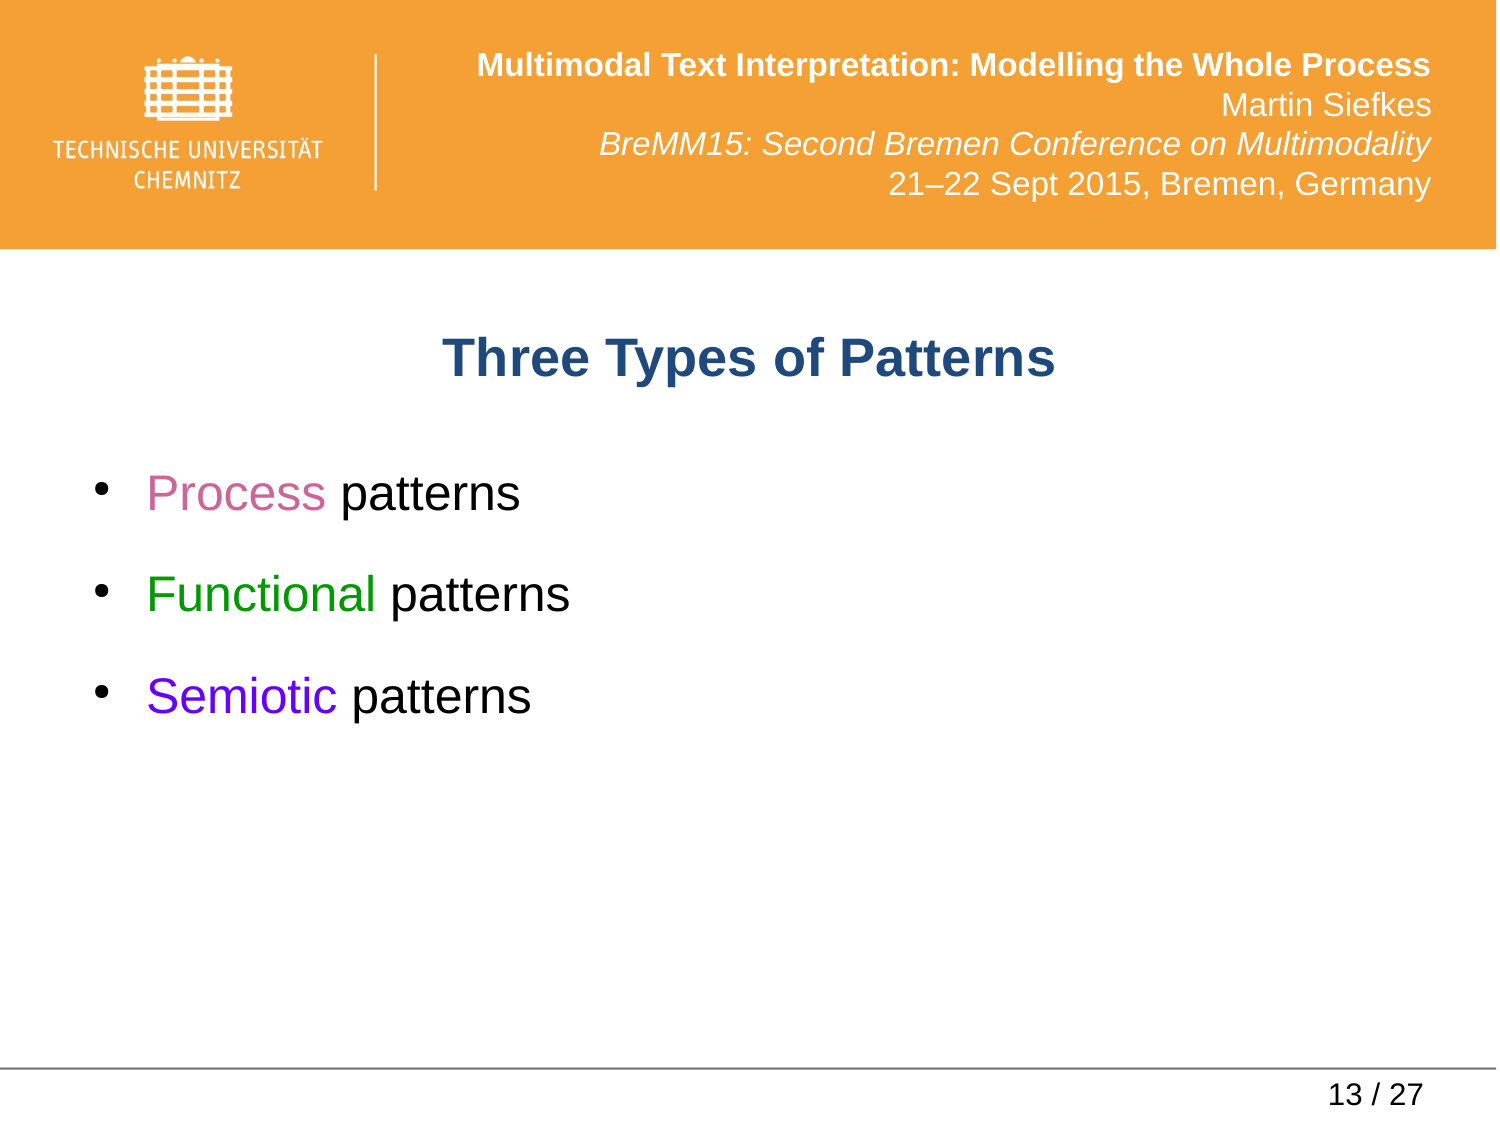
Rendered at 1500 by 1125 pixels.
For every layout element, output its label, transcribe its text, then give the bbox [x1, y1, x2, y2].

text_box Three Types of Patterns [59, 314, 1441, 449]
list [419, 45, 774, 197]
list Process patterns Functional patterns Semiotic patterns [75, 460, 1426, 1004]
text_box <Foliennummer> / 27 [1162, 1069, 1500, 1120]
picture [0, 0, 1497, 1125]
